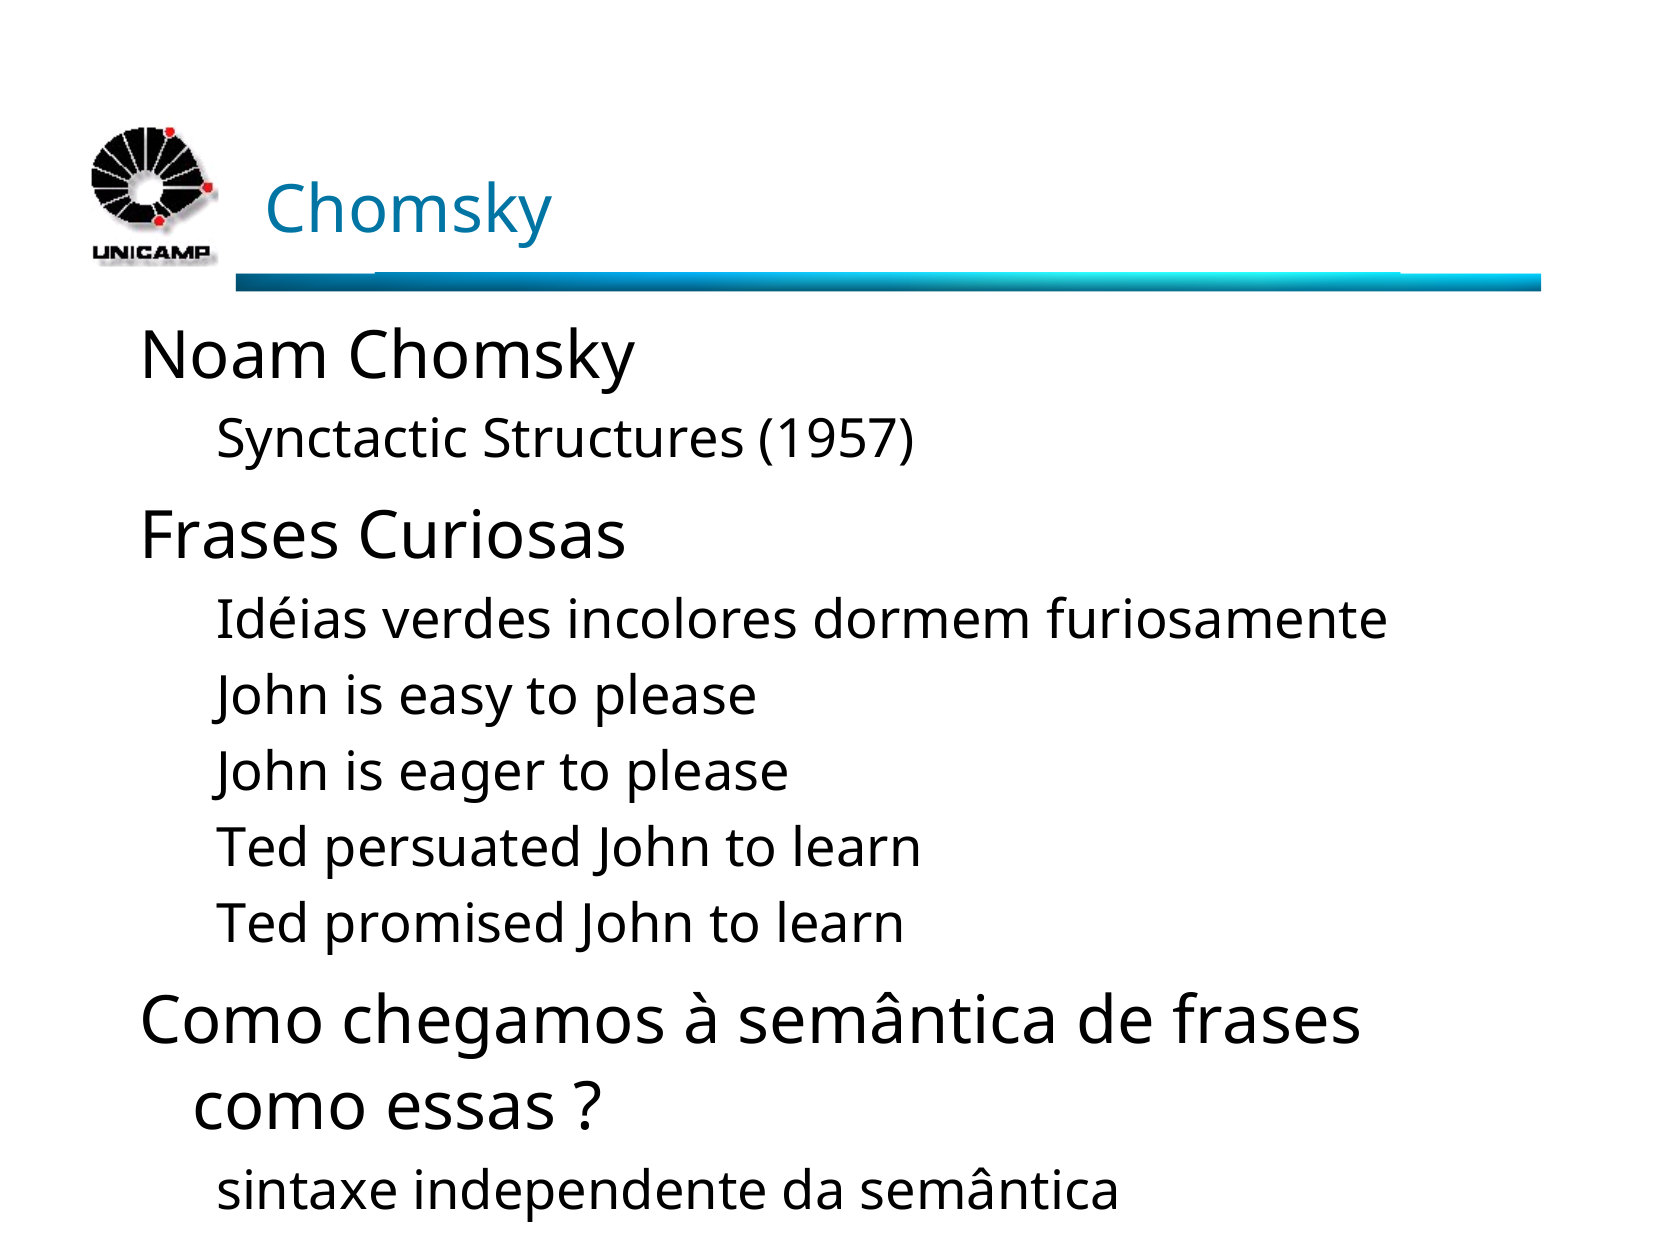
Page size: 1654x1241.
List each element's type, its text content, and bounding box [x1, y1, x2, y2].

picture [125, 272, 1654, 295]
list Noam Chomsky Synctactic Structures (1957) Frases Curiosas Idéias verdes incolores dormem furiosamente John is easy to please John is eager to please Ted persuated John to learn Ted promised John to learn Como chegamos à semântica de frases como essas ? sintaxe independente da semântica [121, 309, 1534, 1182]
title Chomsky [264, 42, 1534, 250]
